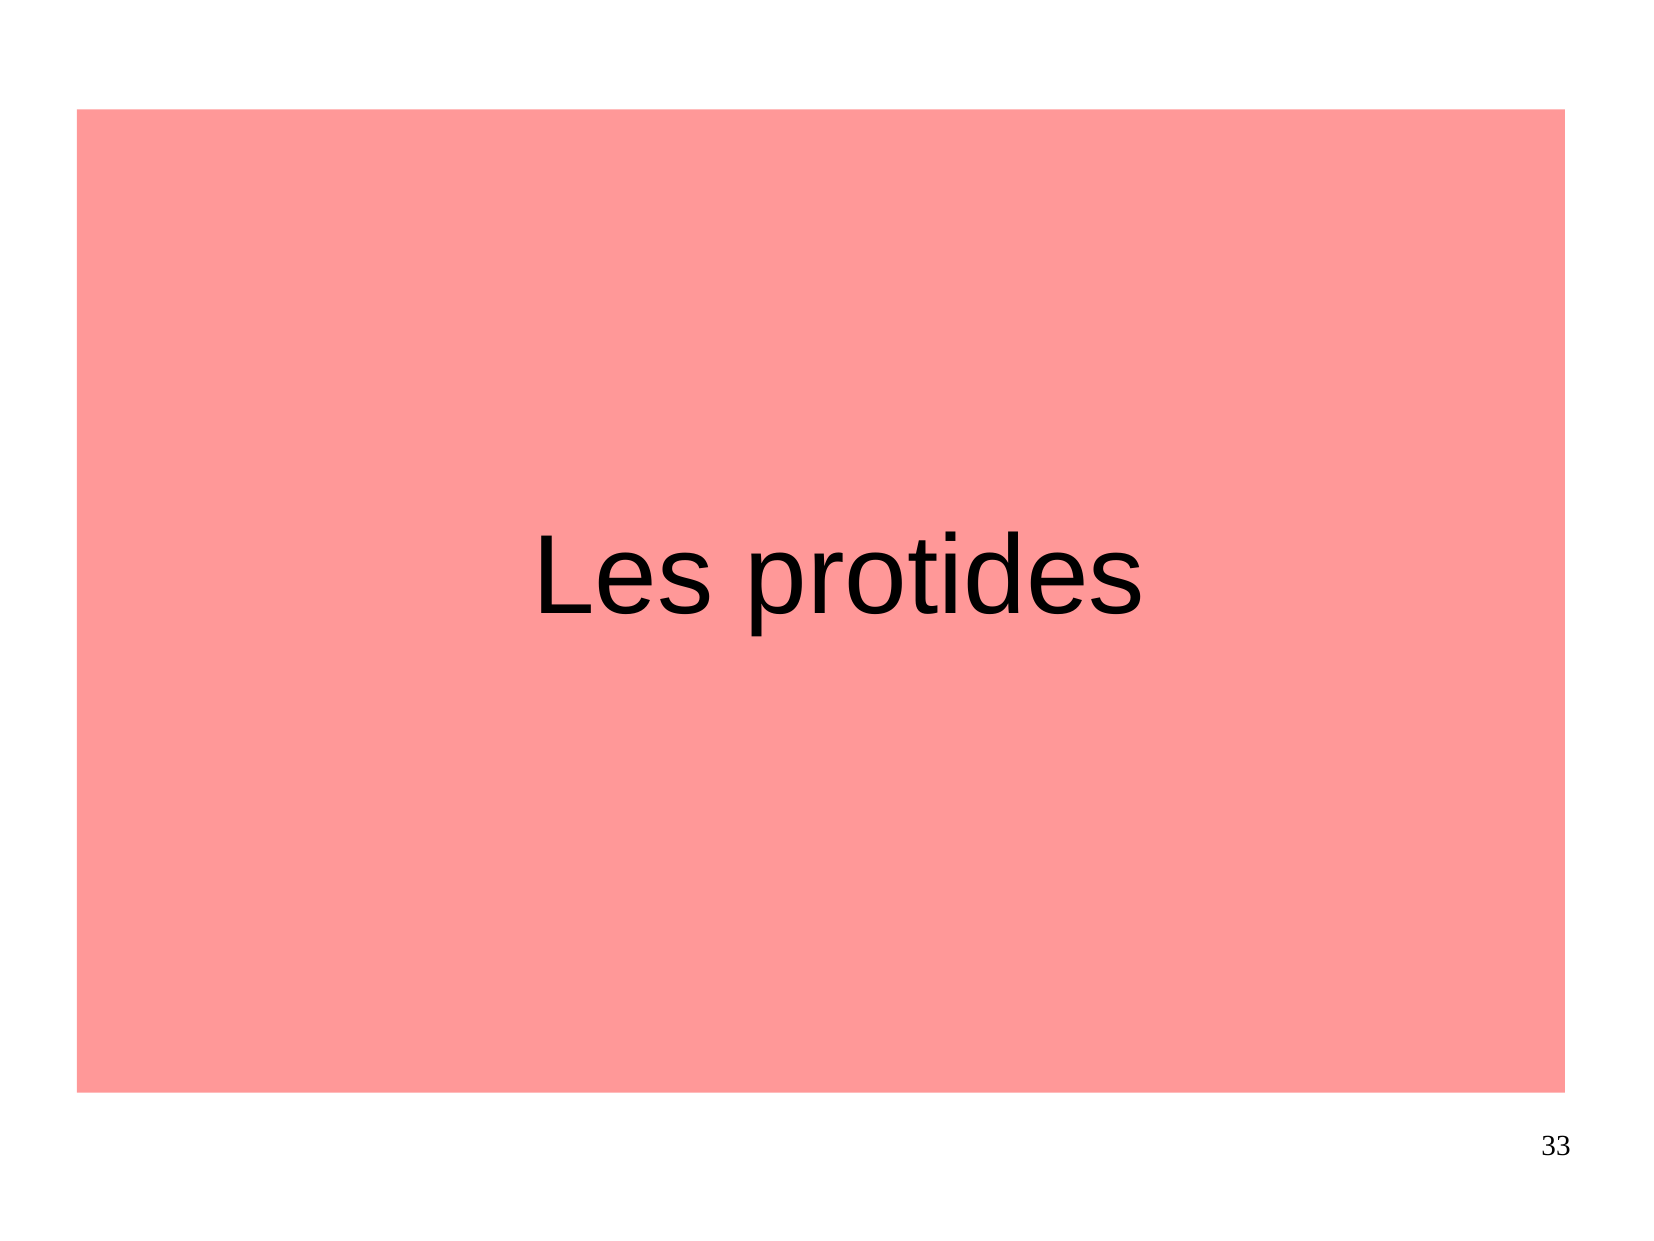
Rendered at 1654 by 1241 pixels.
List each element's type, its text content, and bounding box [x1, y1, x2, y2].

subtitle Les protides [76, 109, 1565, 1093]
